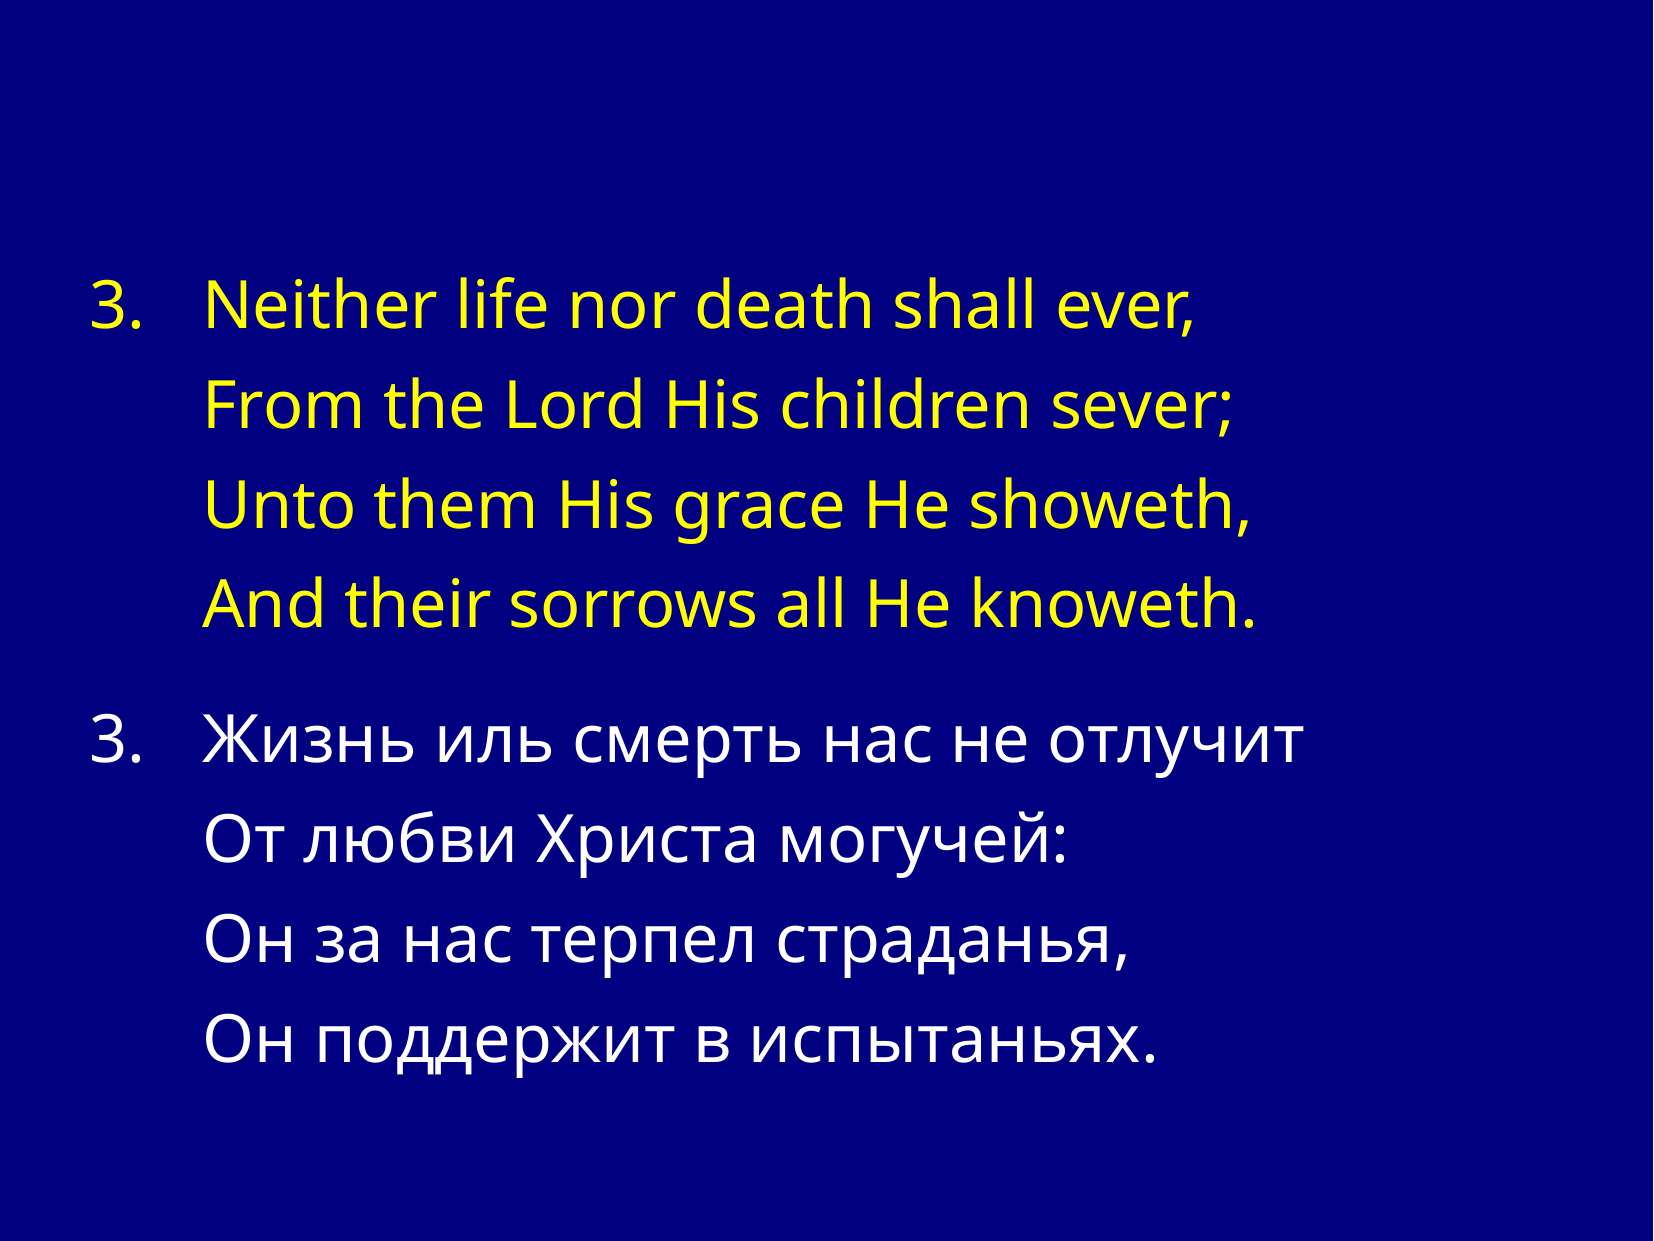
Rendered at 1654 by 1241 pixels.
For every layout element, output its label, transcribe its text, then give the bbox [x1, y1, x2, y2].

text_box 3. Neither life nor death shall ever, From the Lord His children sever; Unto them His grace He showeth, And their sorrows all He knoweth. [75, 150, 1576, 638]
text_box 3. Жизнь иль смерть нас не отлучит От любви Христа могучей: Он за нас терпел страданья, Он поддержит в испытаньях. [75, 675, 1576, 1163]
